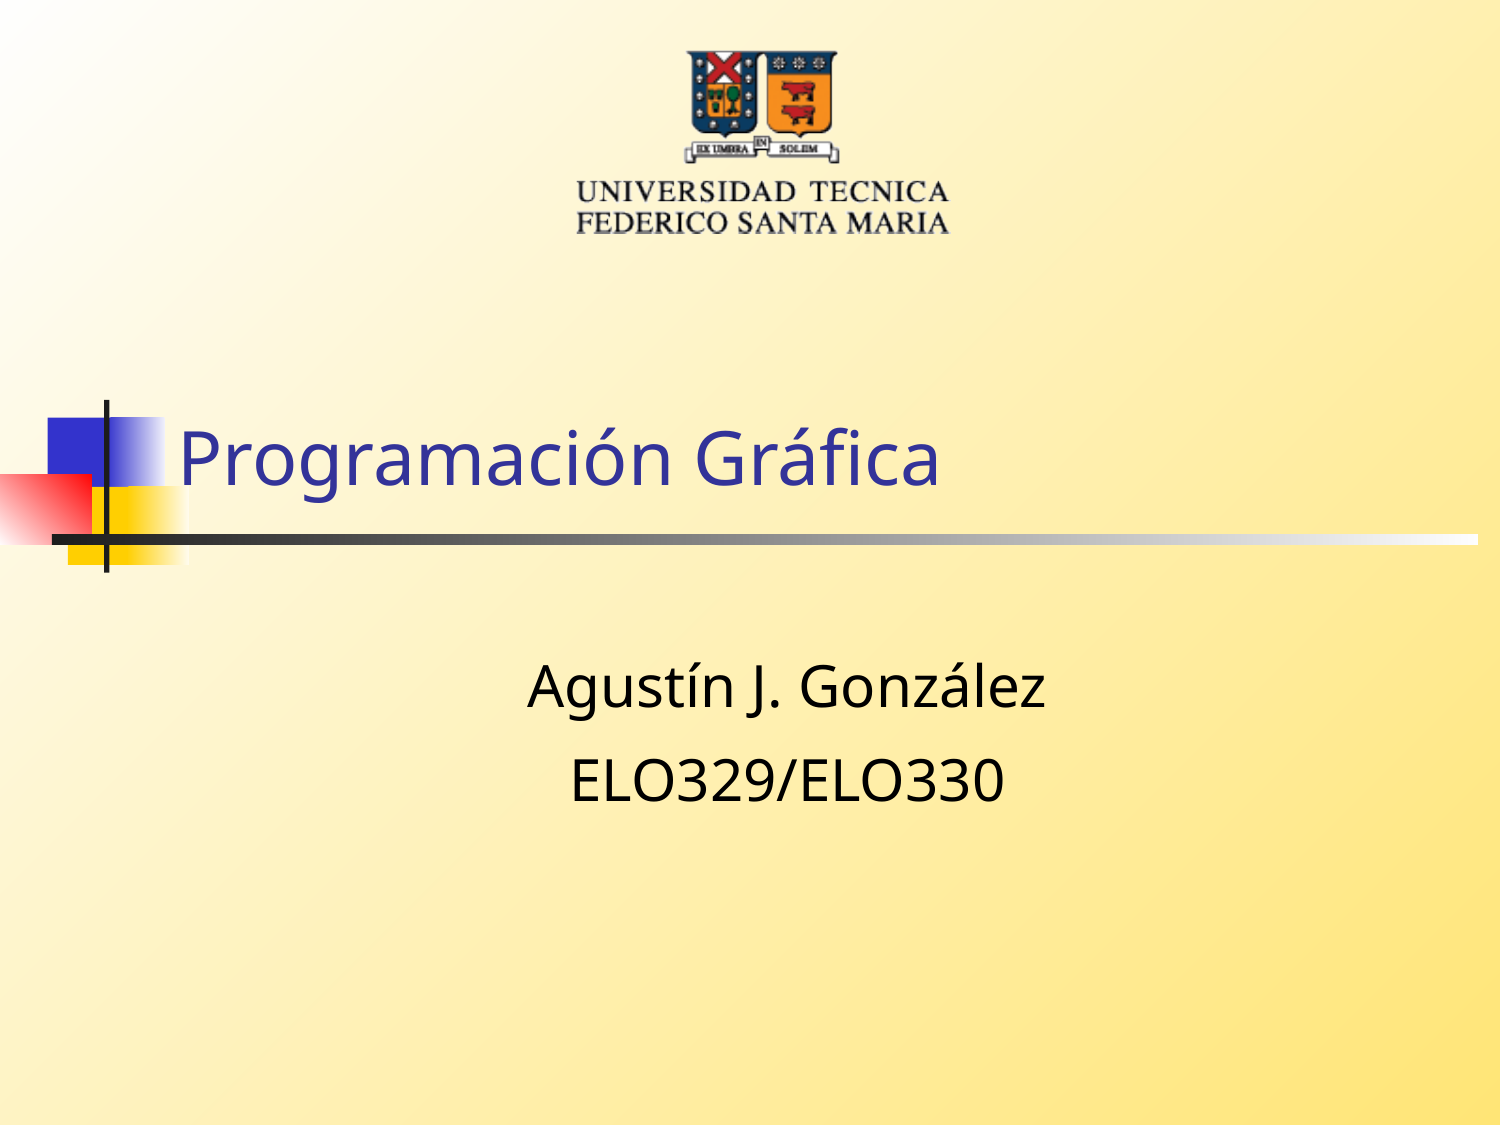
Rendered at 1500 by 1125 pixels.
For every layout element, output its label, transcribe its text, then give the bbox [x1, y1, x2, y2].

subtitle Agustín J. González ELO329/ELO330 [225, 637, 1276, 926]
title Programación Gráfica [162, 274, 1438, 515]
picture [575, 50, 951, 234]
